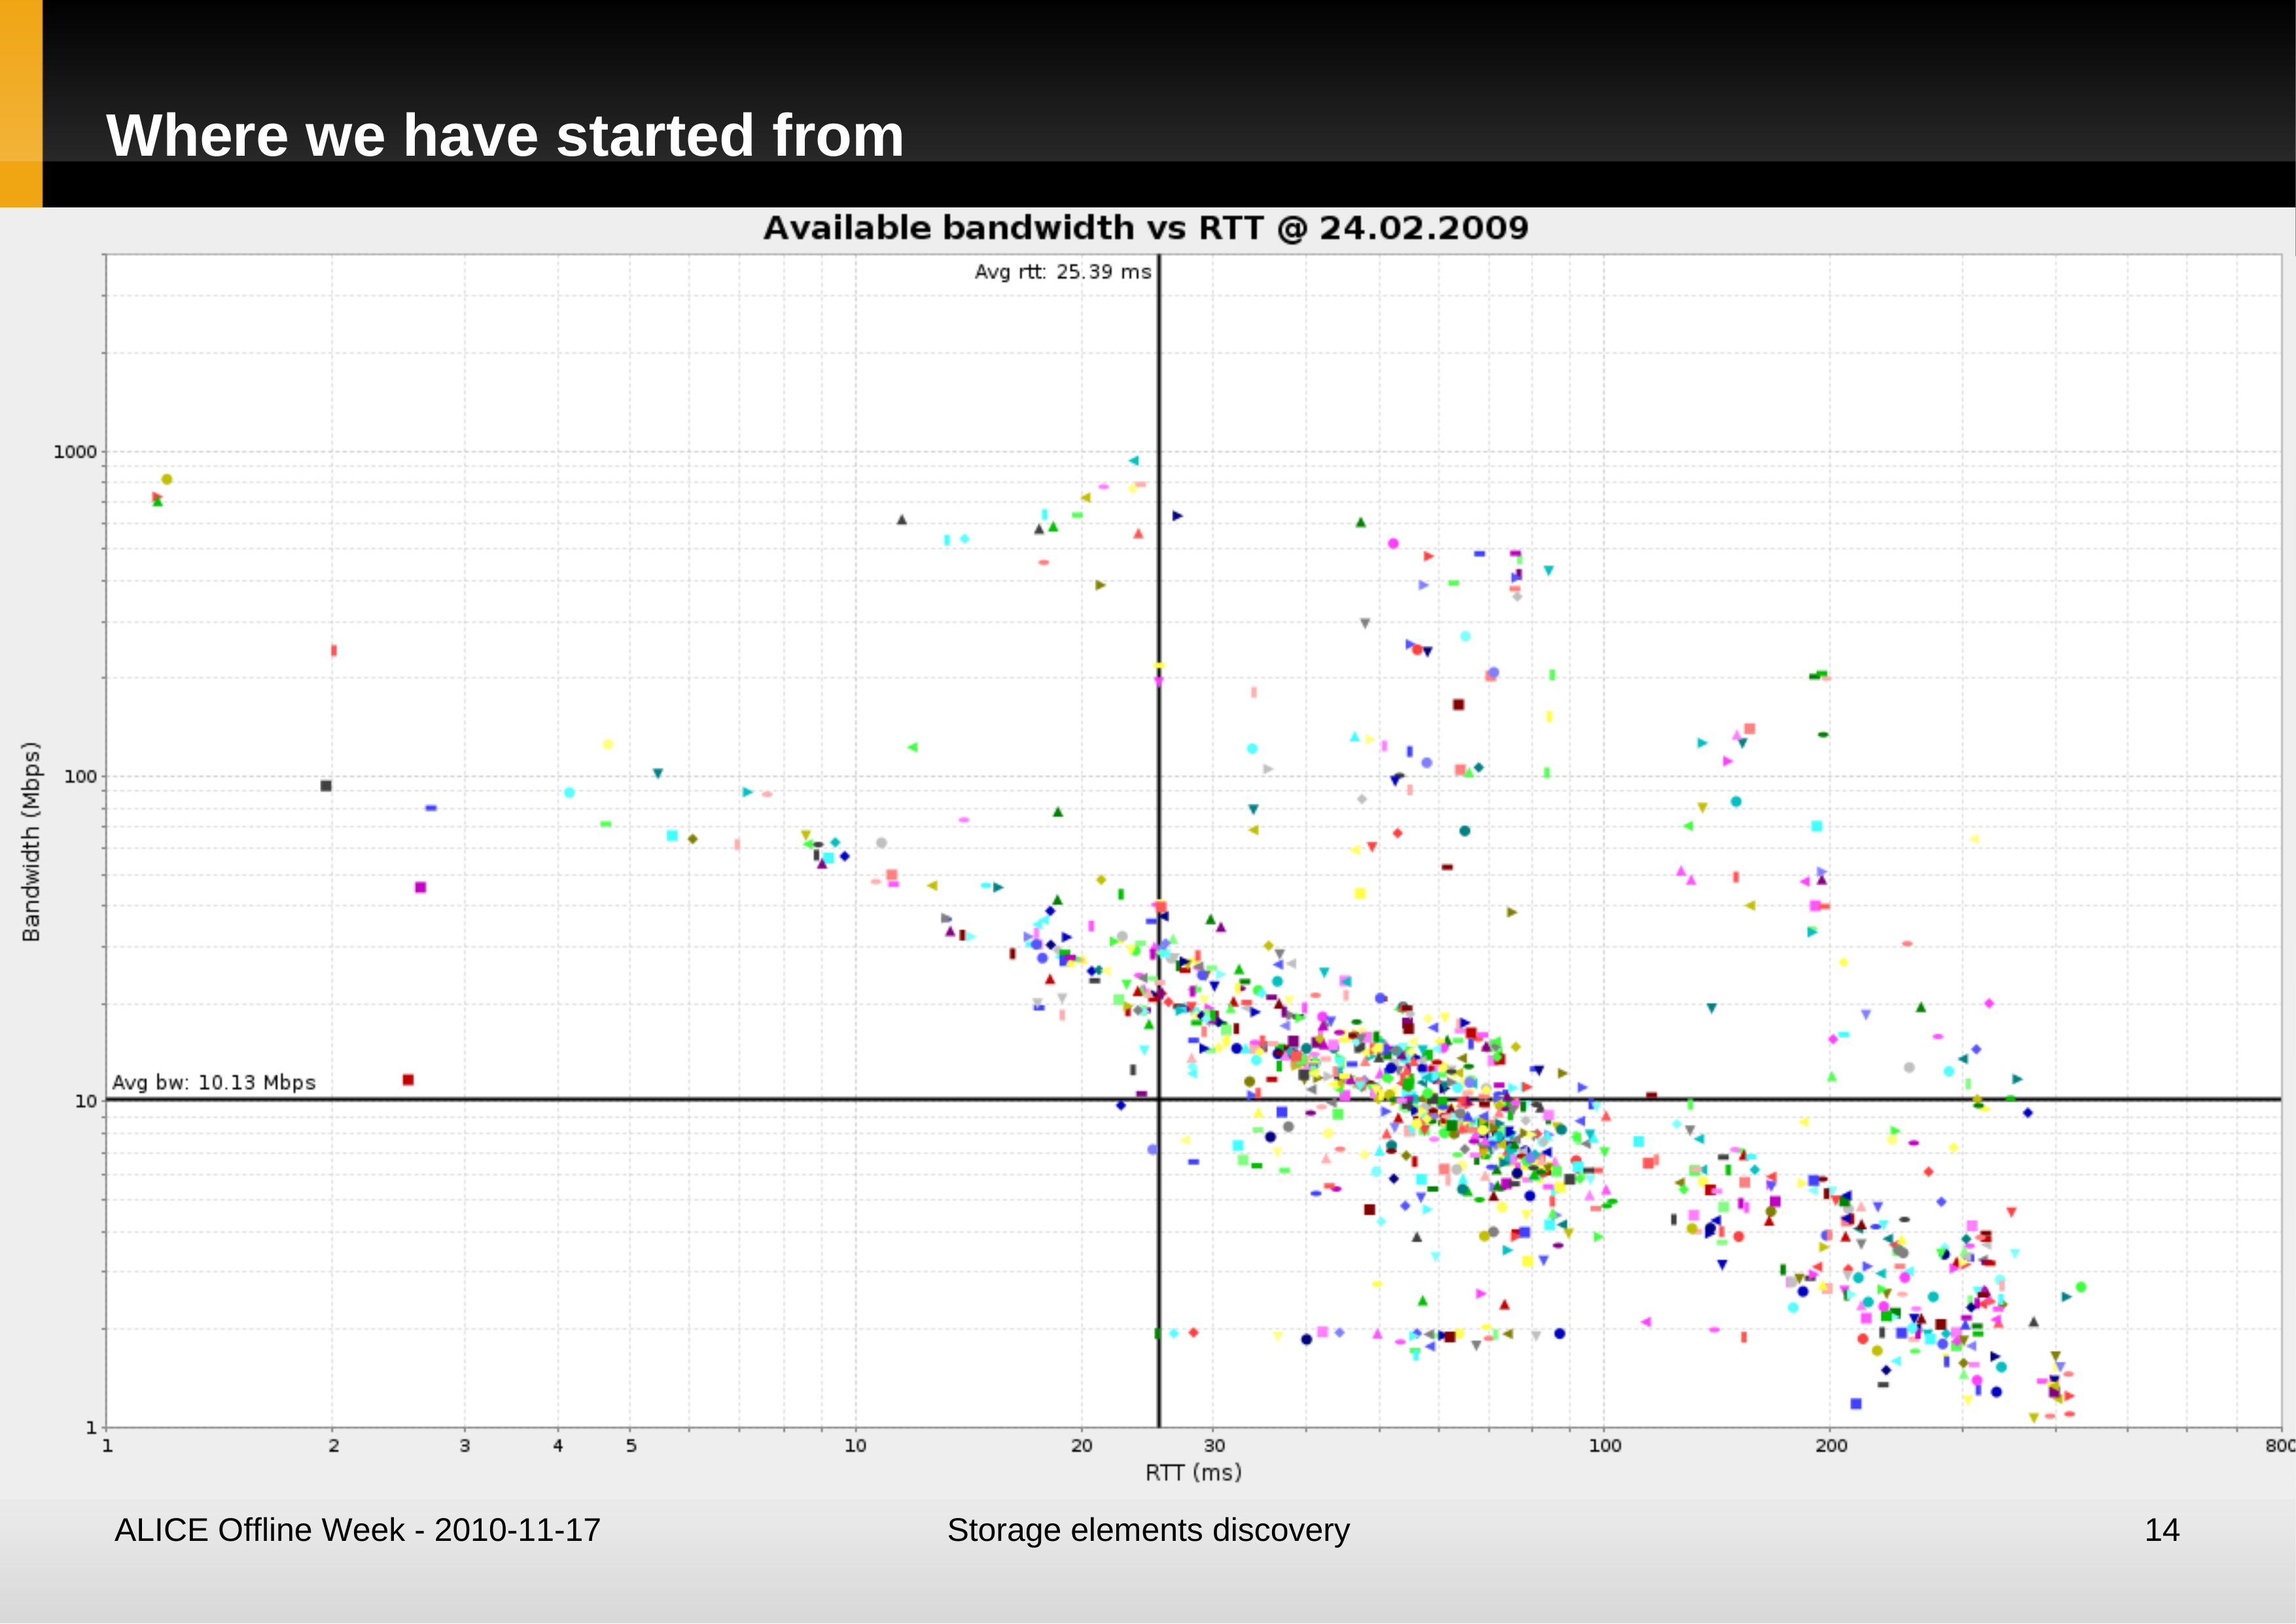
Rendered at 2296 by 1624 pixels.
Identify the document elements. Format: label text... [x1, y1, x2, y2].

title Where we have started from [106, 5, 2173, 207]
picture [0, 0, 2296, 1623]
